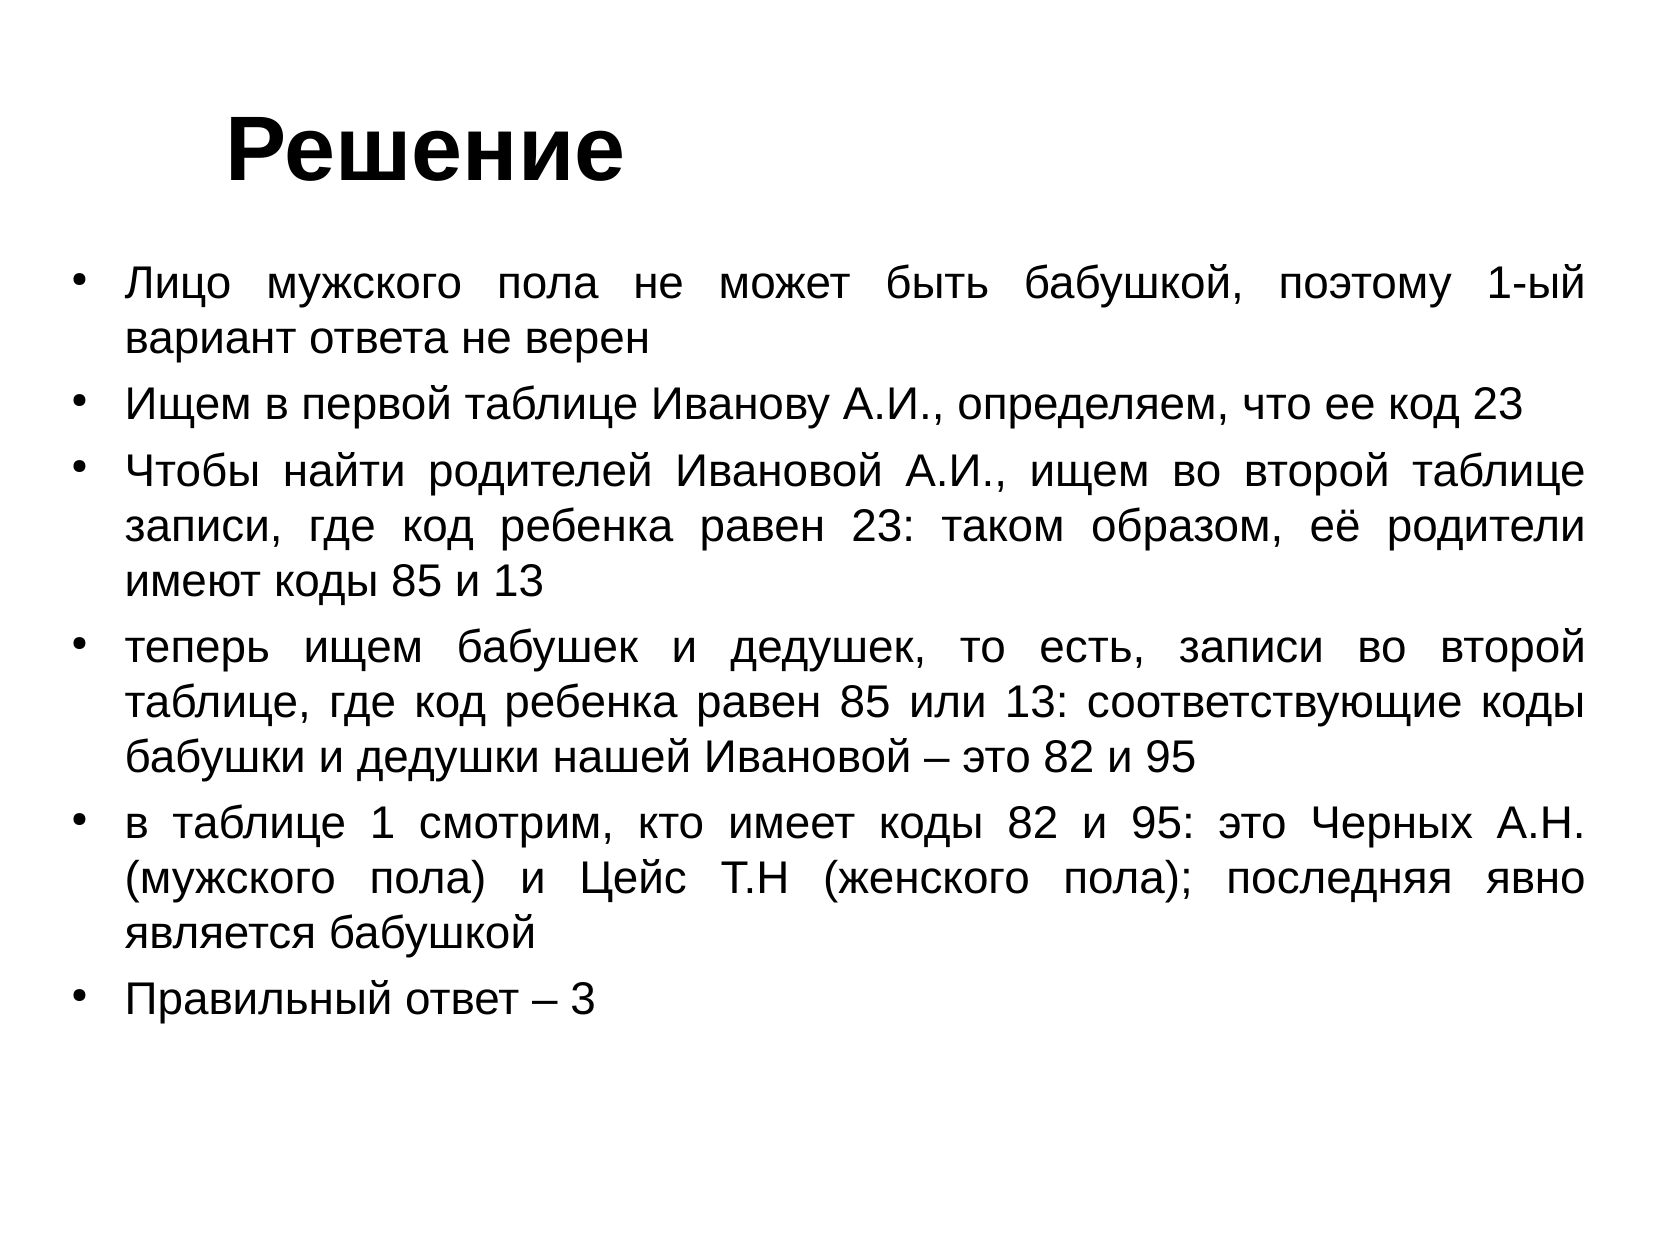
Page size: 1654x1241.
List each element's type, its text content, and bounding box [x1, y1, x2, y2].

title Решение [82, 68, 737, 220]
list Лицо мужского пола не может быть бабушкой, поэтому 1-ый вариант ответа не верен Ищем в первой таблице Иванову А.И., определяем, что ее код 23 Чтобы найти родителей Ивановой А.И., ищем во второй таблице записи, где код ребенка равен 23: таком образом, её родители имеют коды 85 и 13 теперь ищем бабушек и дедушек, то есть, записи во второй таблице, где код ребенка равен 85 или 13: соответствующие коды бабушки и дедушки нашей Ивановой – это 82 и 95 в таблице 1 смотрим, кто имеет коды 82 и 95: это Черных А.Н. (мужского пола) и Цейс Т.Н (женского пола); последняя явно является бабушкой Правильный ответ – 3 [38, 245, 1602, 1103]
